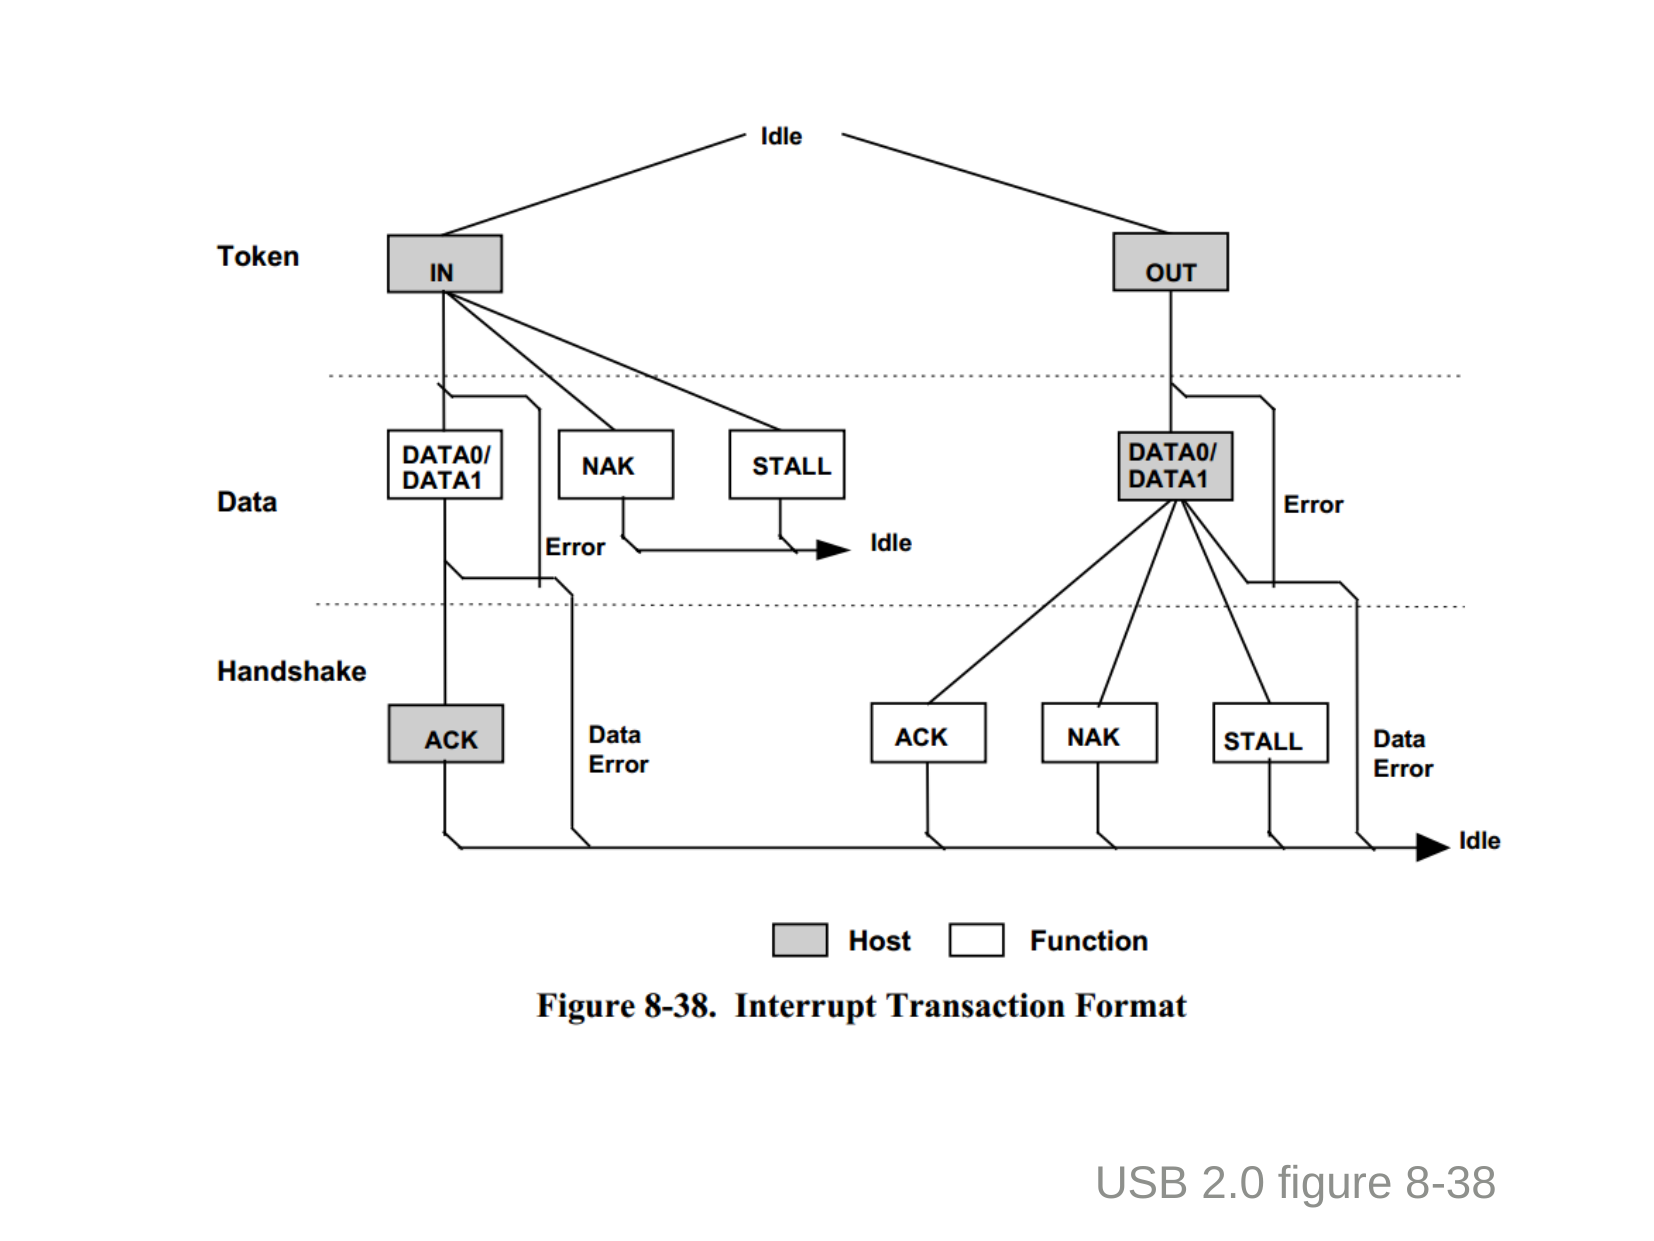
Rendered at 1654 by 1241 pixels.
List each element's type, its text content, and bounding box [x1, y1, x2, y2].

text_box USB 2.0 figure 8-38 [1080, 1149, 1636, 1231]
picture [105, 74, 1561, 1041]
